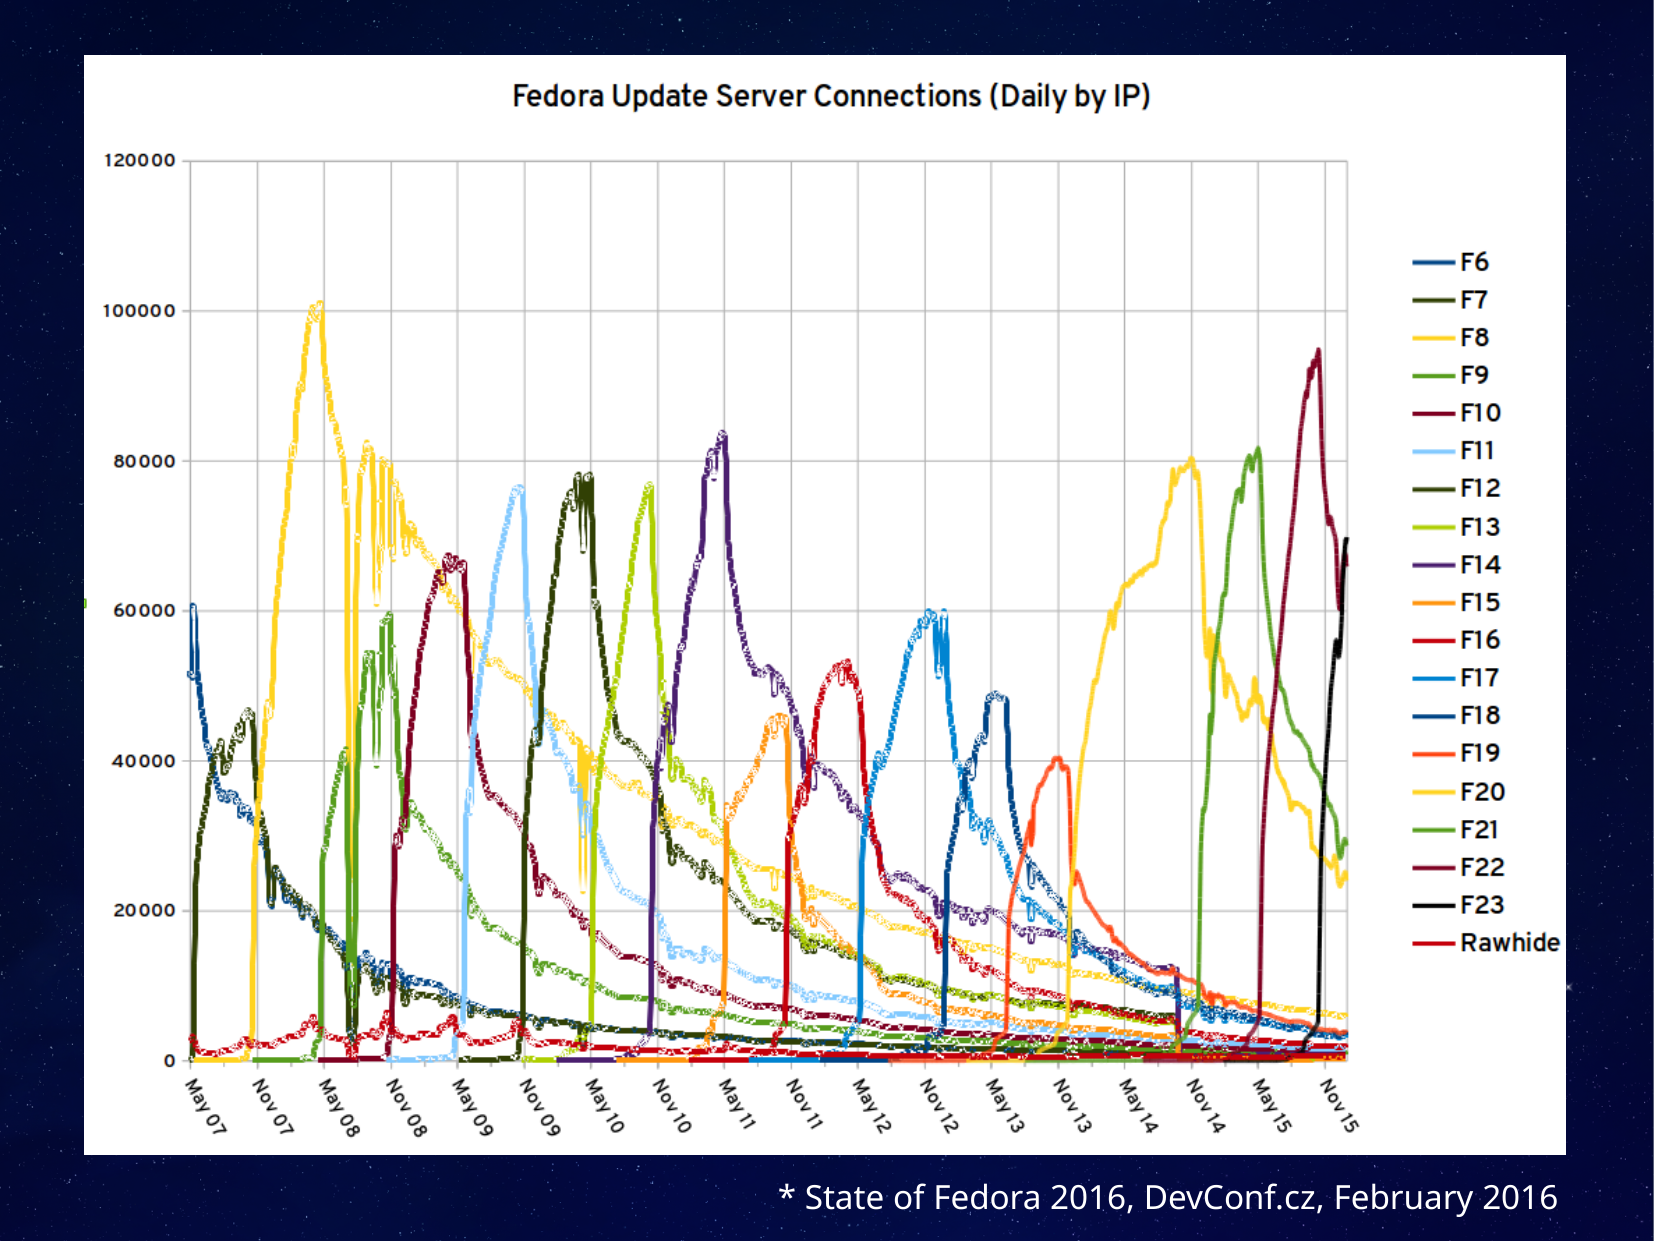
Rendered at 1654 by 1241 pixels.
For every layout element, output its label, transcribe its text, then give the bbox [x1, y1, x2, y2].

picture [0, 0, 1654, 1241]
text_box * State of Fedora 2016, DevConf.cz, February 2016 [763, 1166, 1573, 1216]
